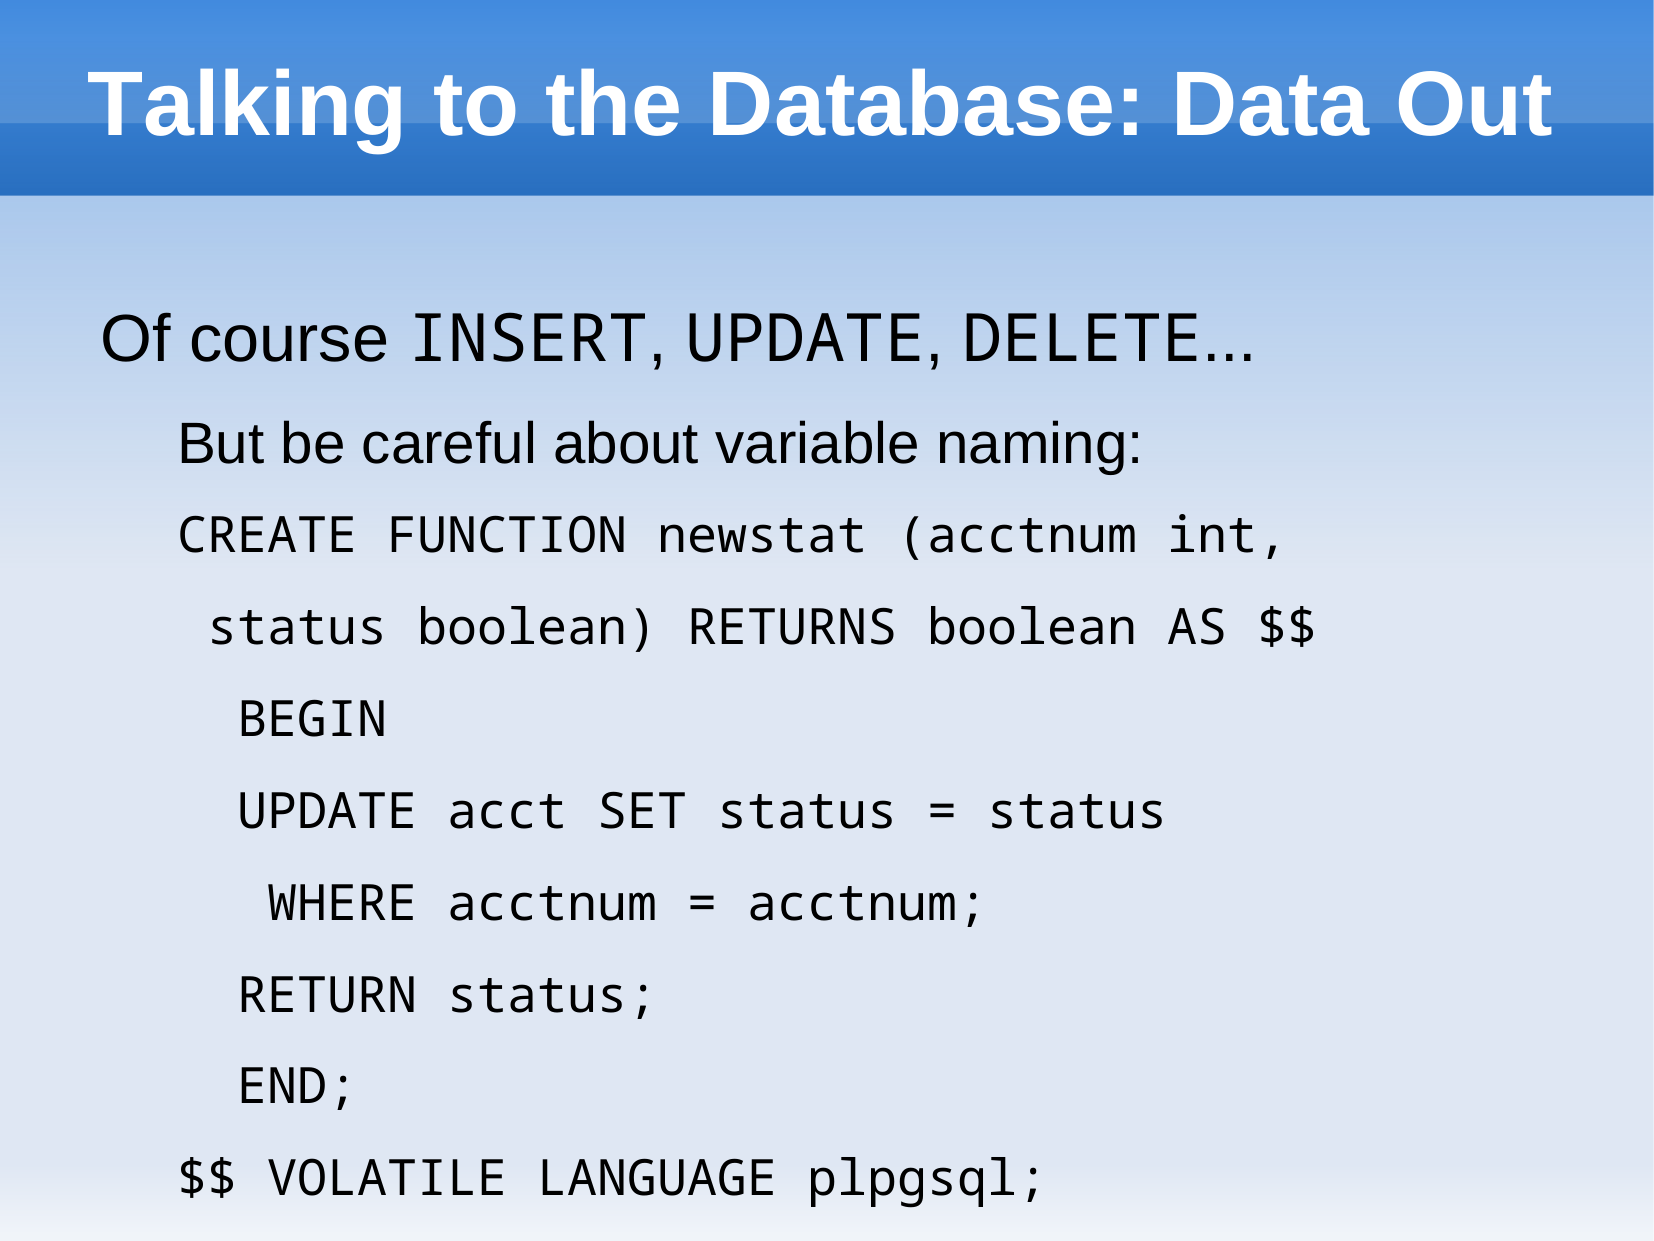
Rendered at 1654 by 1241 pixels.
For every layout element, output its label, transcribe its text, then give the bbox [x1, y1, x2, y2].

picture [0, 0, 1654, 1241]
title Talking to the Database: Data Out [76, 7, 1565, 200]
list Of course INSERT, UPDATE, DELETE... But be careful about variable naming: CREATE FUNCTION newstat (acctnum int, status boolean) RETURNS boolean AS $$ BEGIN UPDATE acct SET status = status WHERE acctnum = acctnum; RETURN status; END; $$ VOLATILE LANGUAGE plpgsql; [82, 290, 1571, 1119]
